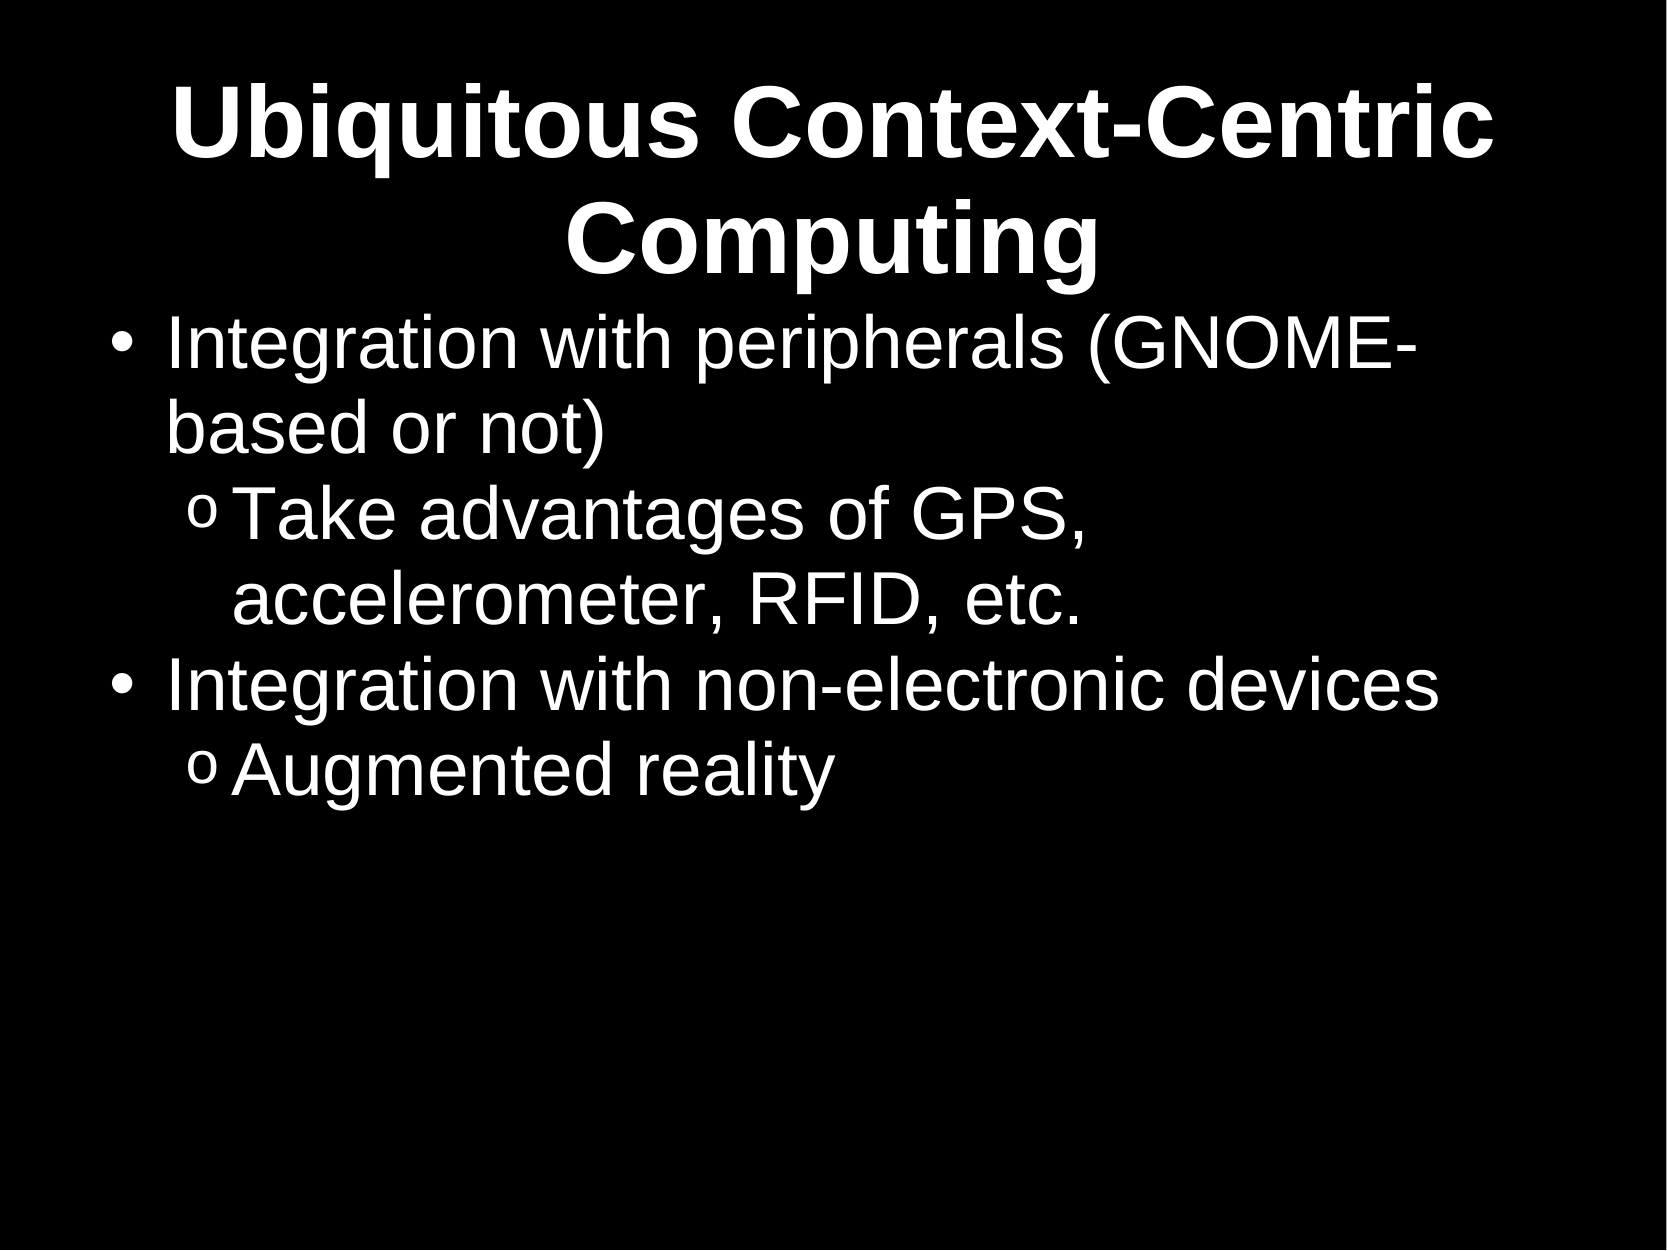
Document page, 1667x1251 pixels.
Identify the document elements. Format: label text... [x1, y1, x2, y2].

text_box Ubiquitous Context-Centric Computing [90, 63, 1577, 297]
text_box Integration with peripherals (GNOME-based or not) Take advantages of GPS, accelerometer, RFID, etc. Integration with non-electronic devices Augmented reality [90, 299, 1577, 813]
